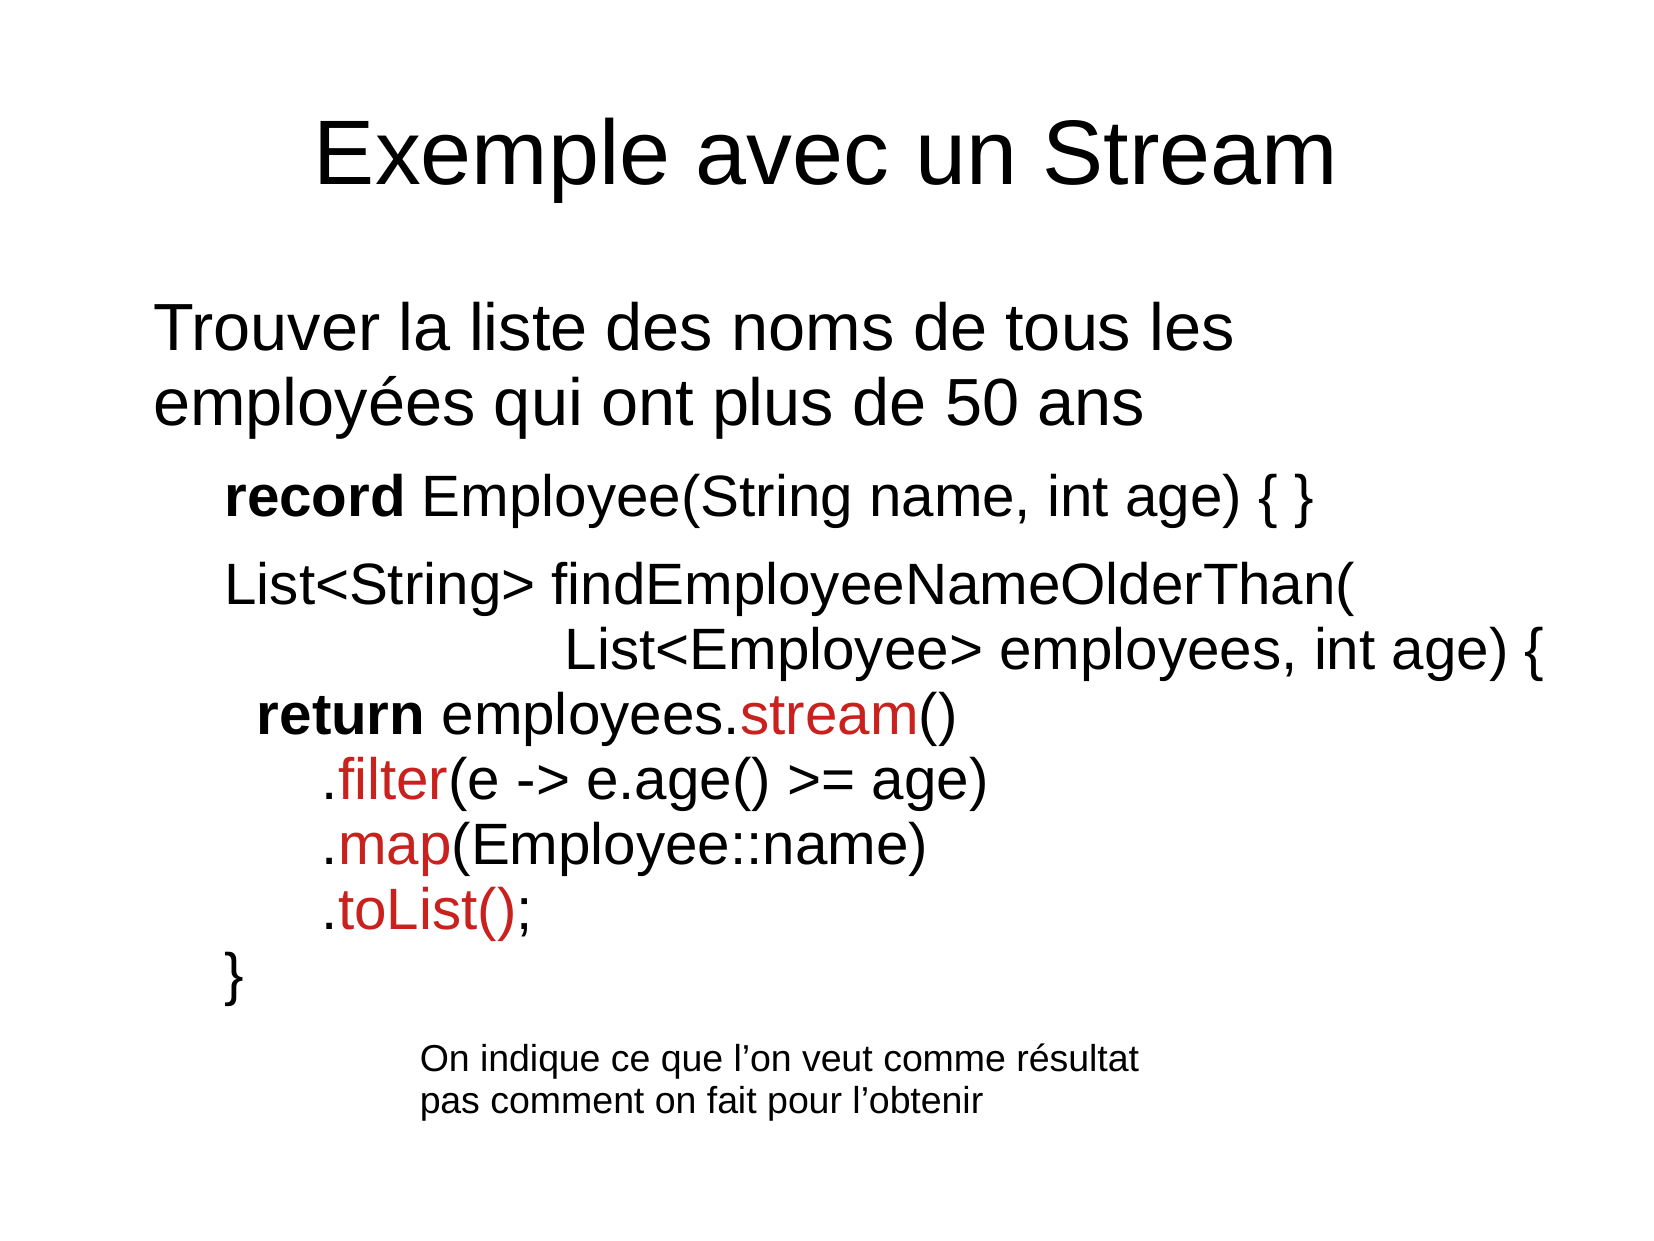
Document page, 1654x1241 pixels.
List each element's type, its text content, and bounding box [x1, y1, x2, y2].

text_box On indique ce que l’on veut comme résultat pas comment on fait pour l’obtenir [405, 1030, 1157, 1129]
title Exemple avec un Stream [82, 49, 1571, 257]
list Trouver la liste des noms de tous les employées qui ont plus de 50 ans record Employee(String name, int age) { } List<String> findEmployeeNameOlderThan( List<Employee> employees, int age) { return employees.stream() .filter(e -> e.age() >= age) .map(Employee::name) .toList(); } [82, 290, 1571, 1171]
